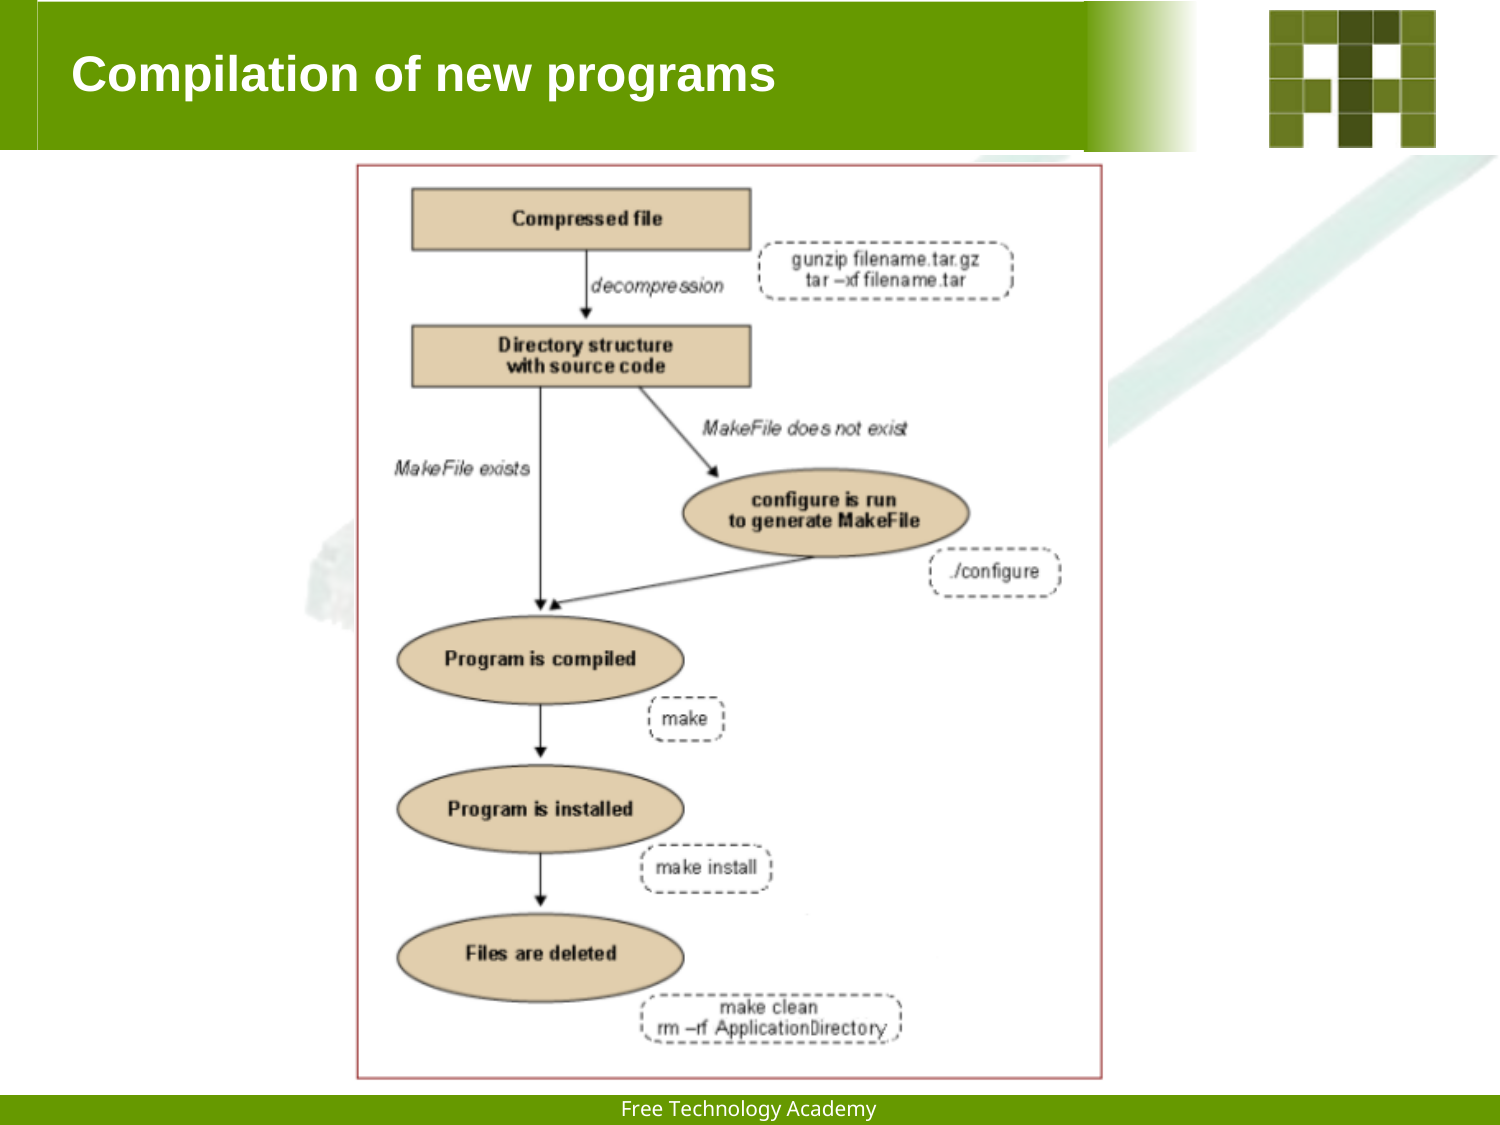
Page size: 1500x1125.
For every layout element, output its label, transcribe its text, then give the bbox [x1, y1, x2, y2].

picture [354, 162, 1108, 1085]
picture [1269, 10, 1436, 148]
title Compilation of new programs [56, 1, 1107, 152]
